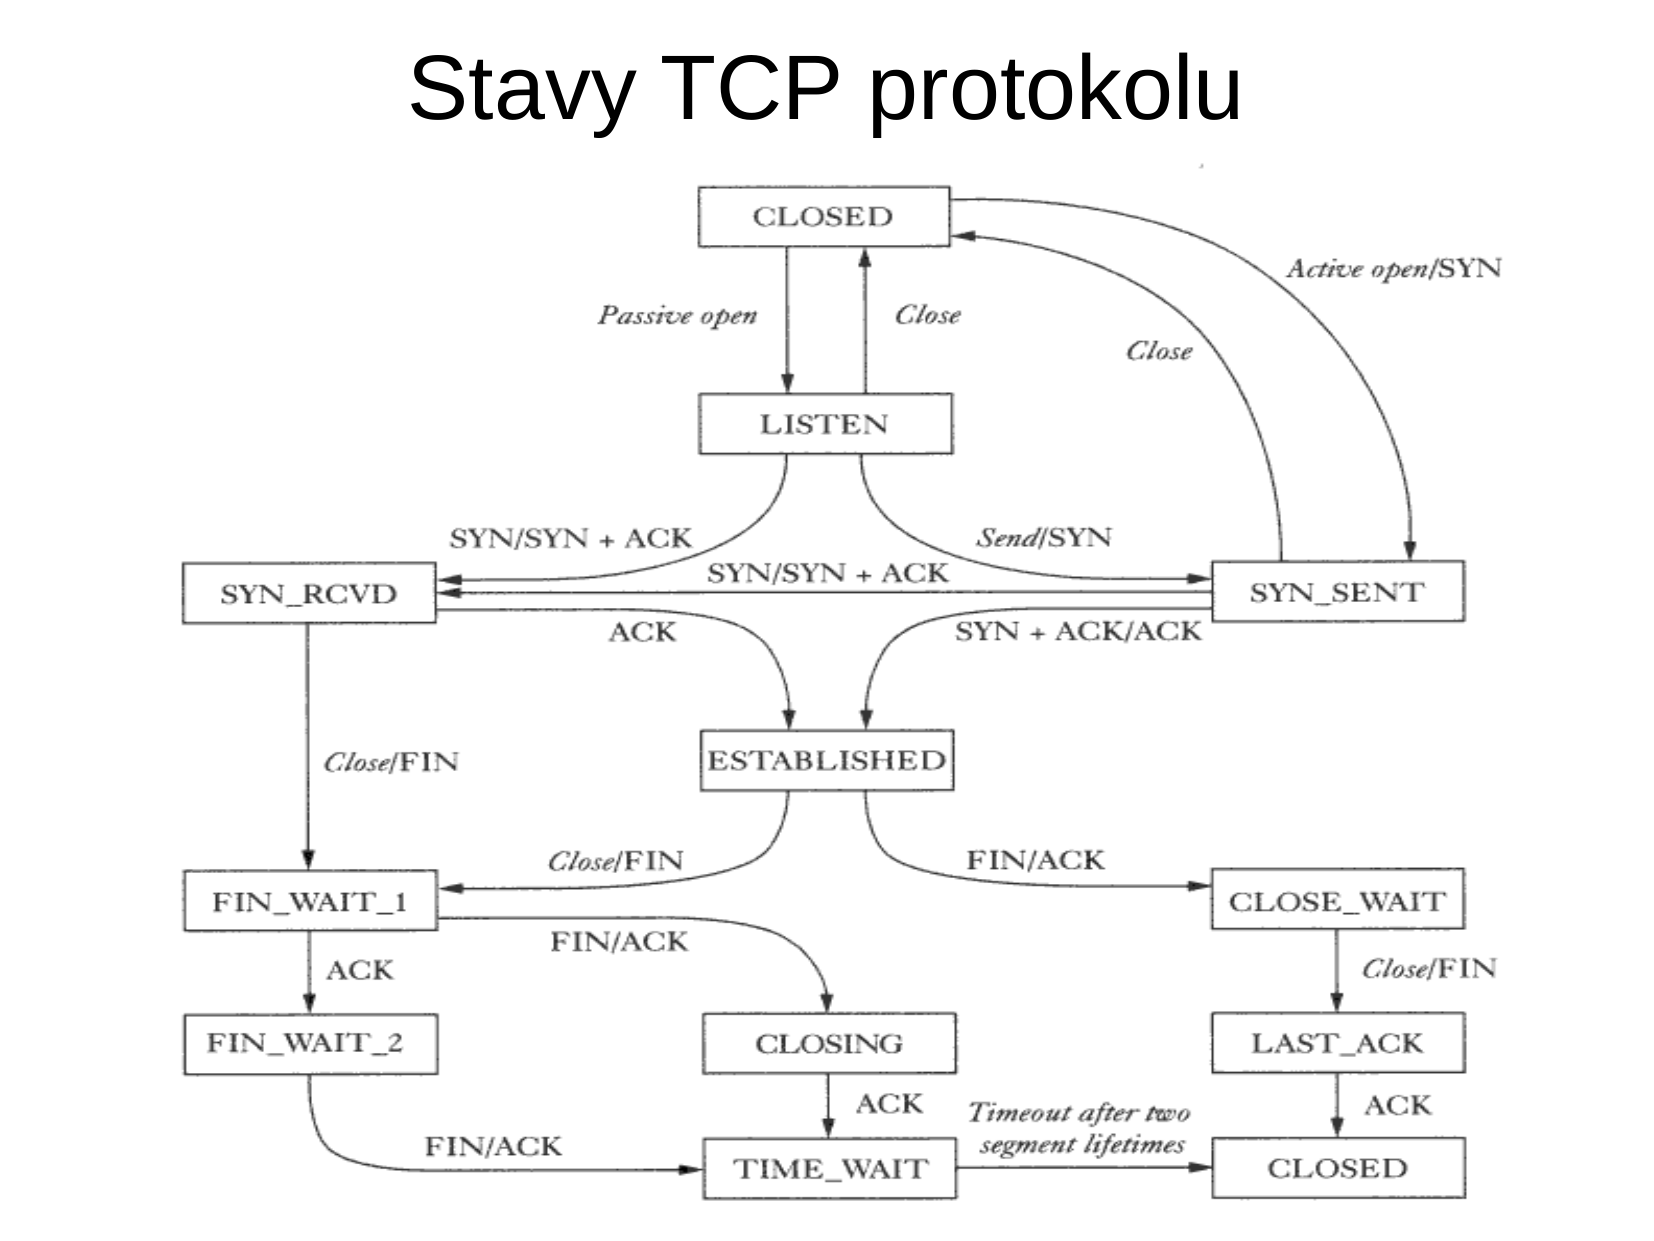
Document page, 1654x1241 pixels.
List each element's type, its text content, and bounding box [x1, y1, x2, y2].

title Stavy TCP protokolu [82, 0, 1571, 192]
picture [147, 147, 1565, 1241]
